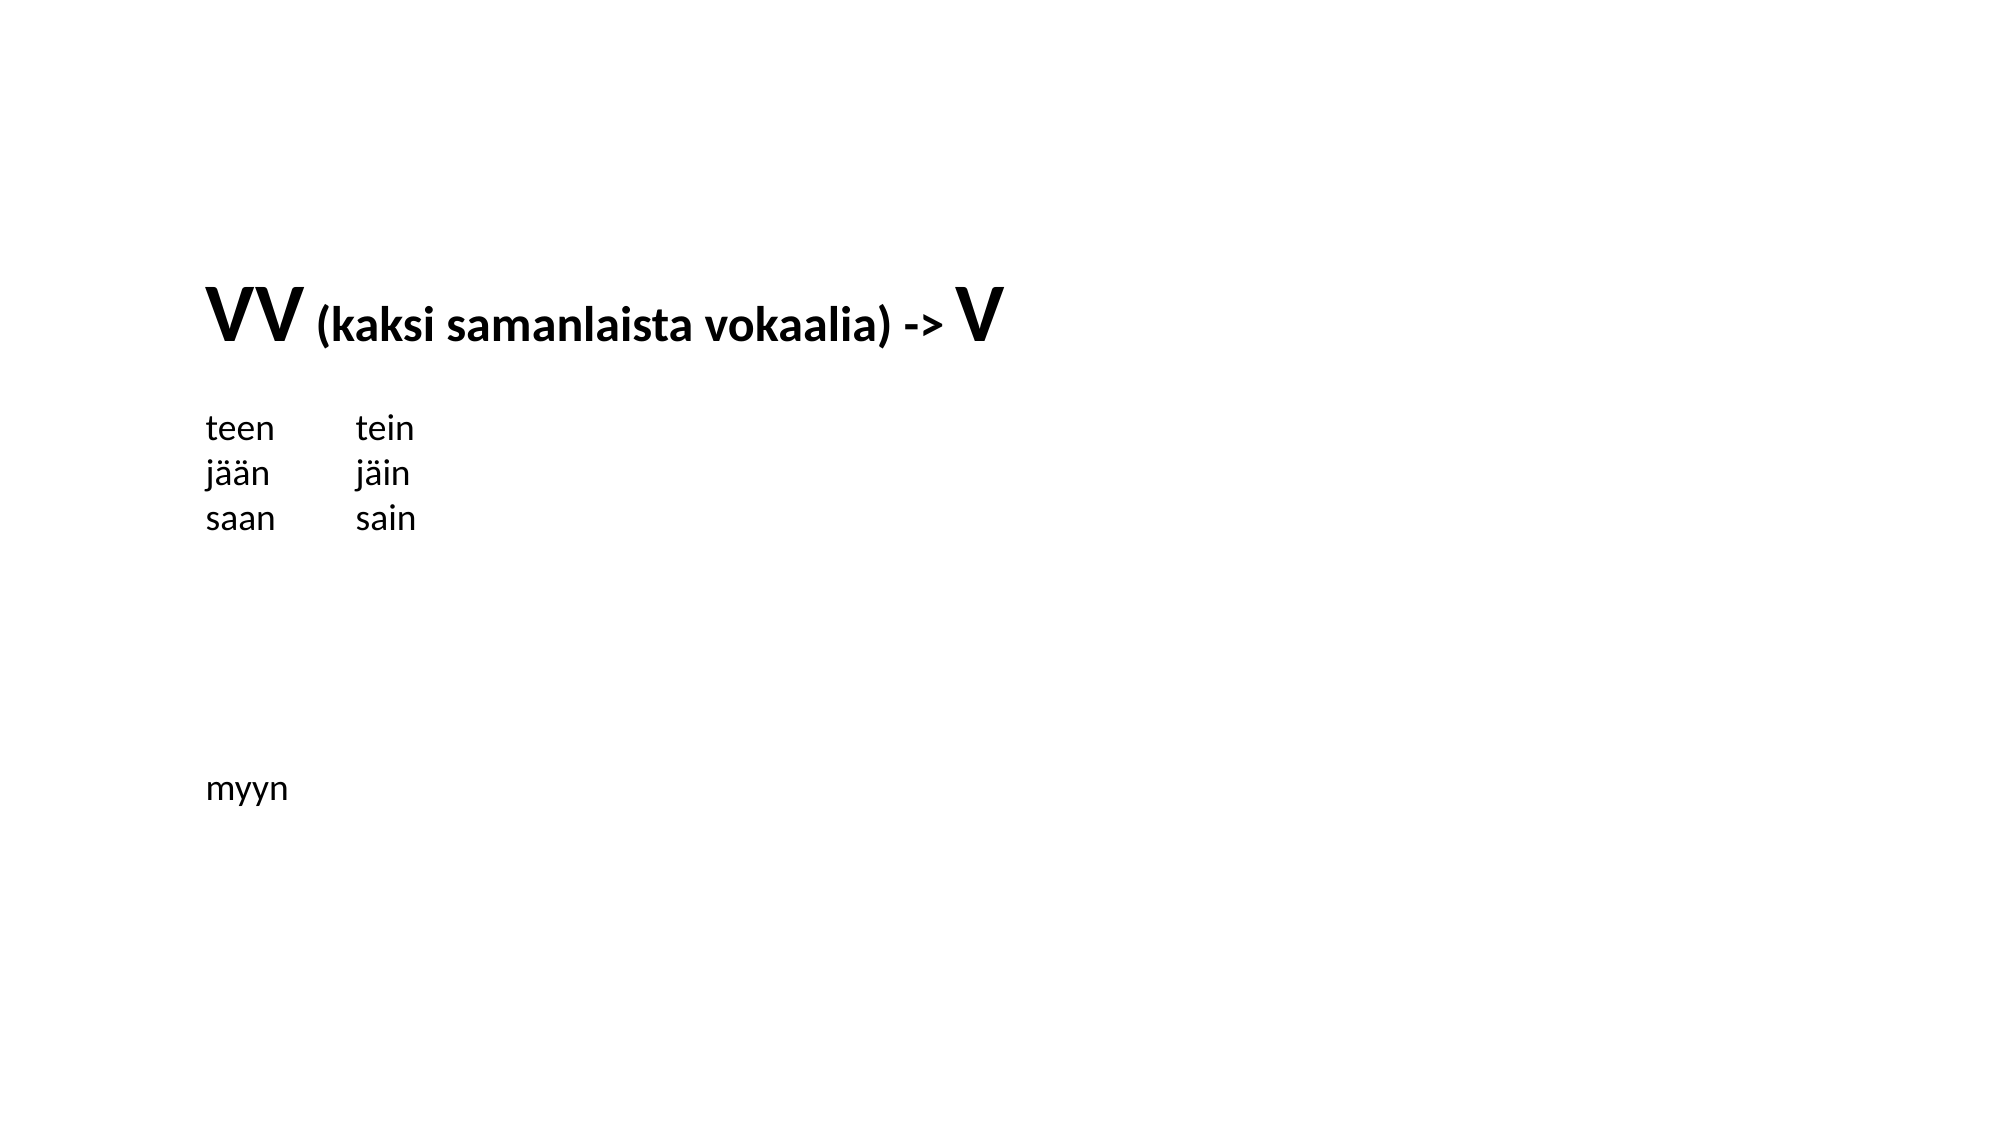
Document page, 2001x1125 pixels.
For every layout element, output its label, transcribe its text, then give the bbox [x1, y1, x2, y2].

text_box VV (kaksi samanlaista vokaalia) -> V teen tein jään jäin saan sain myyn [190, 250, 1412, 822]
